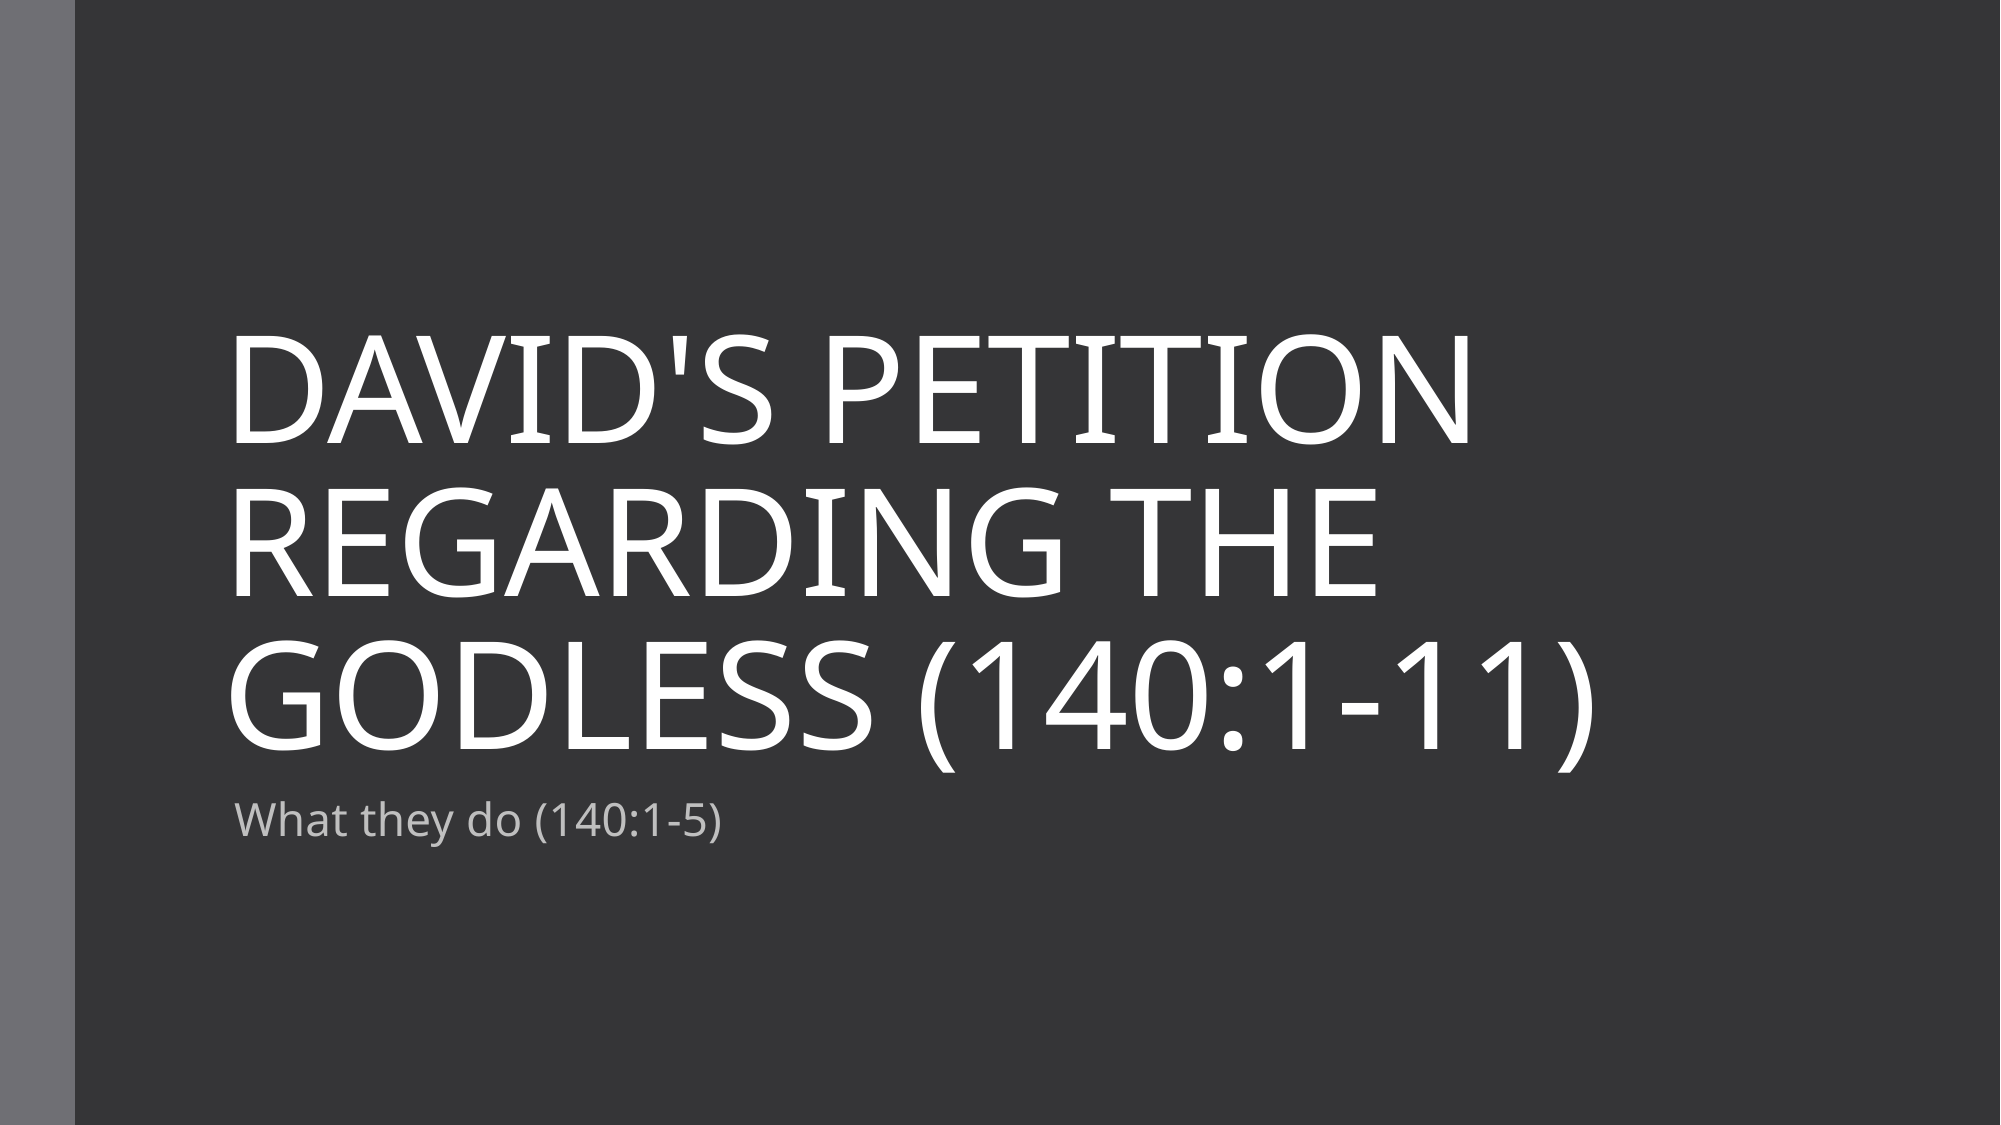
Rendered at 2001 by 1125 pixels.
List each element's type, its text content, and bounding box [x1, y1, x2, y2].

title DAVID'S PETITION REGARDING THE GODLESS (140:1-11) [206, 124, 1752, 787]
subtitle What they do (140:1-5) [206, 787, 1752, 1066]
